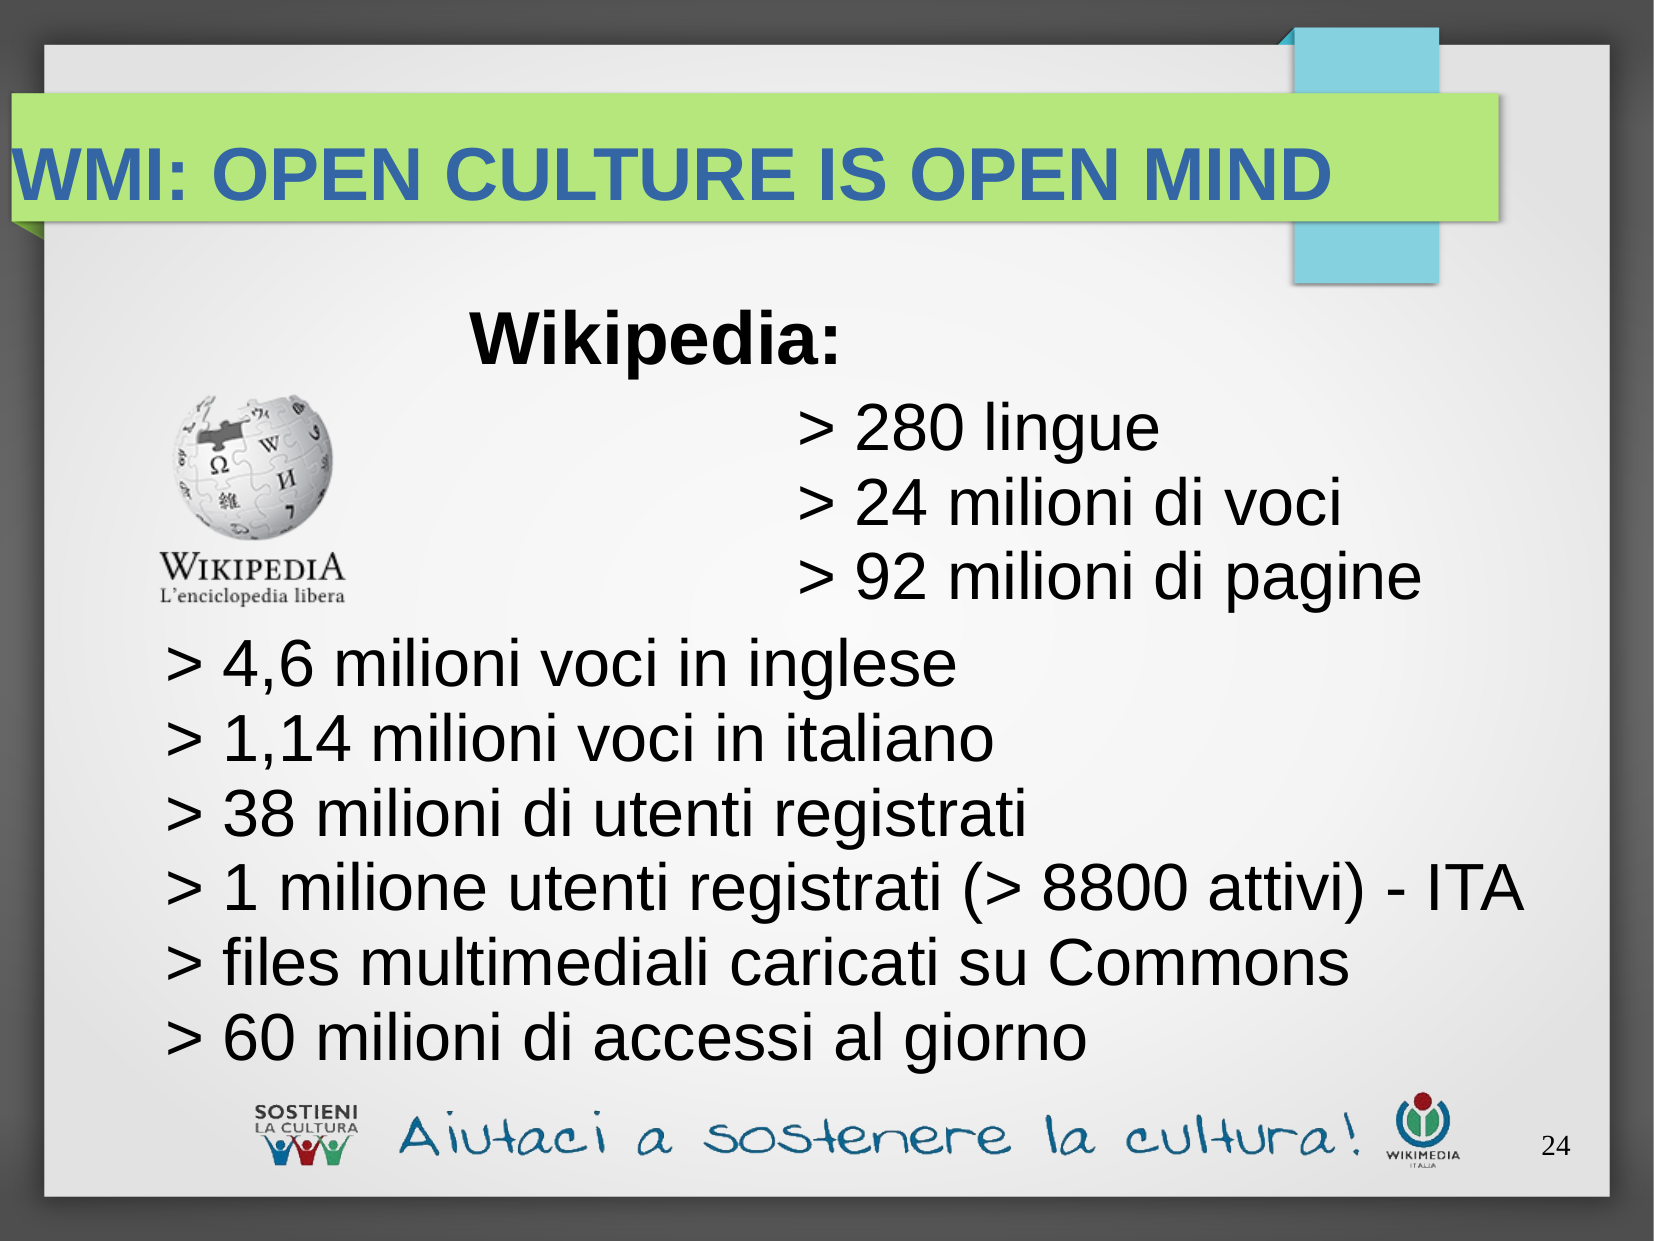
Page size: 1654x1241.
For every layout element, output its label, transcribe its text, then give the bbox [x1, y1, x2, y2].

text_box Wikipedia: [454, 289, 928, 390]
title WMI: OPEN CULTURE IS OPEN MIND [11, 17, 1642, 249]
text_box > 280 lingue > 24 milioni di voci > 92 milioni di pagine [761, 389, 1477, 615]
picture [0, 0, 1654, 1241]
text_box > 4,6 milioni voci in inglese > 1,14 milioni voci in italiano > 38 milioni di utenti registrati > 1 milione utenti registrati (> 8800 attivi) - ITA > files multimediali caricati su Commons > 60 milioni di accessi al giorno [129, 614, 1619, 1087]
